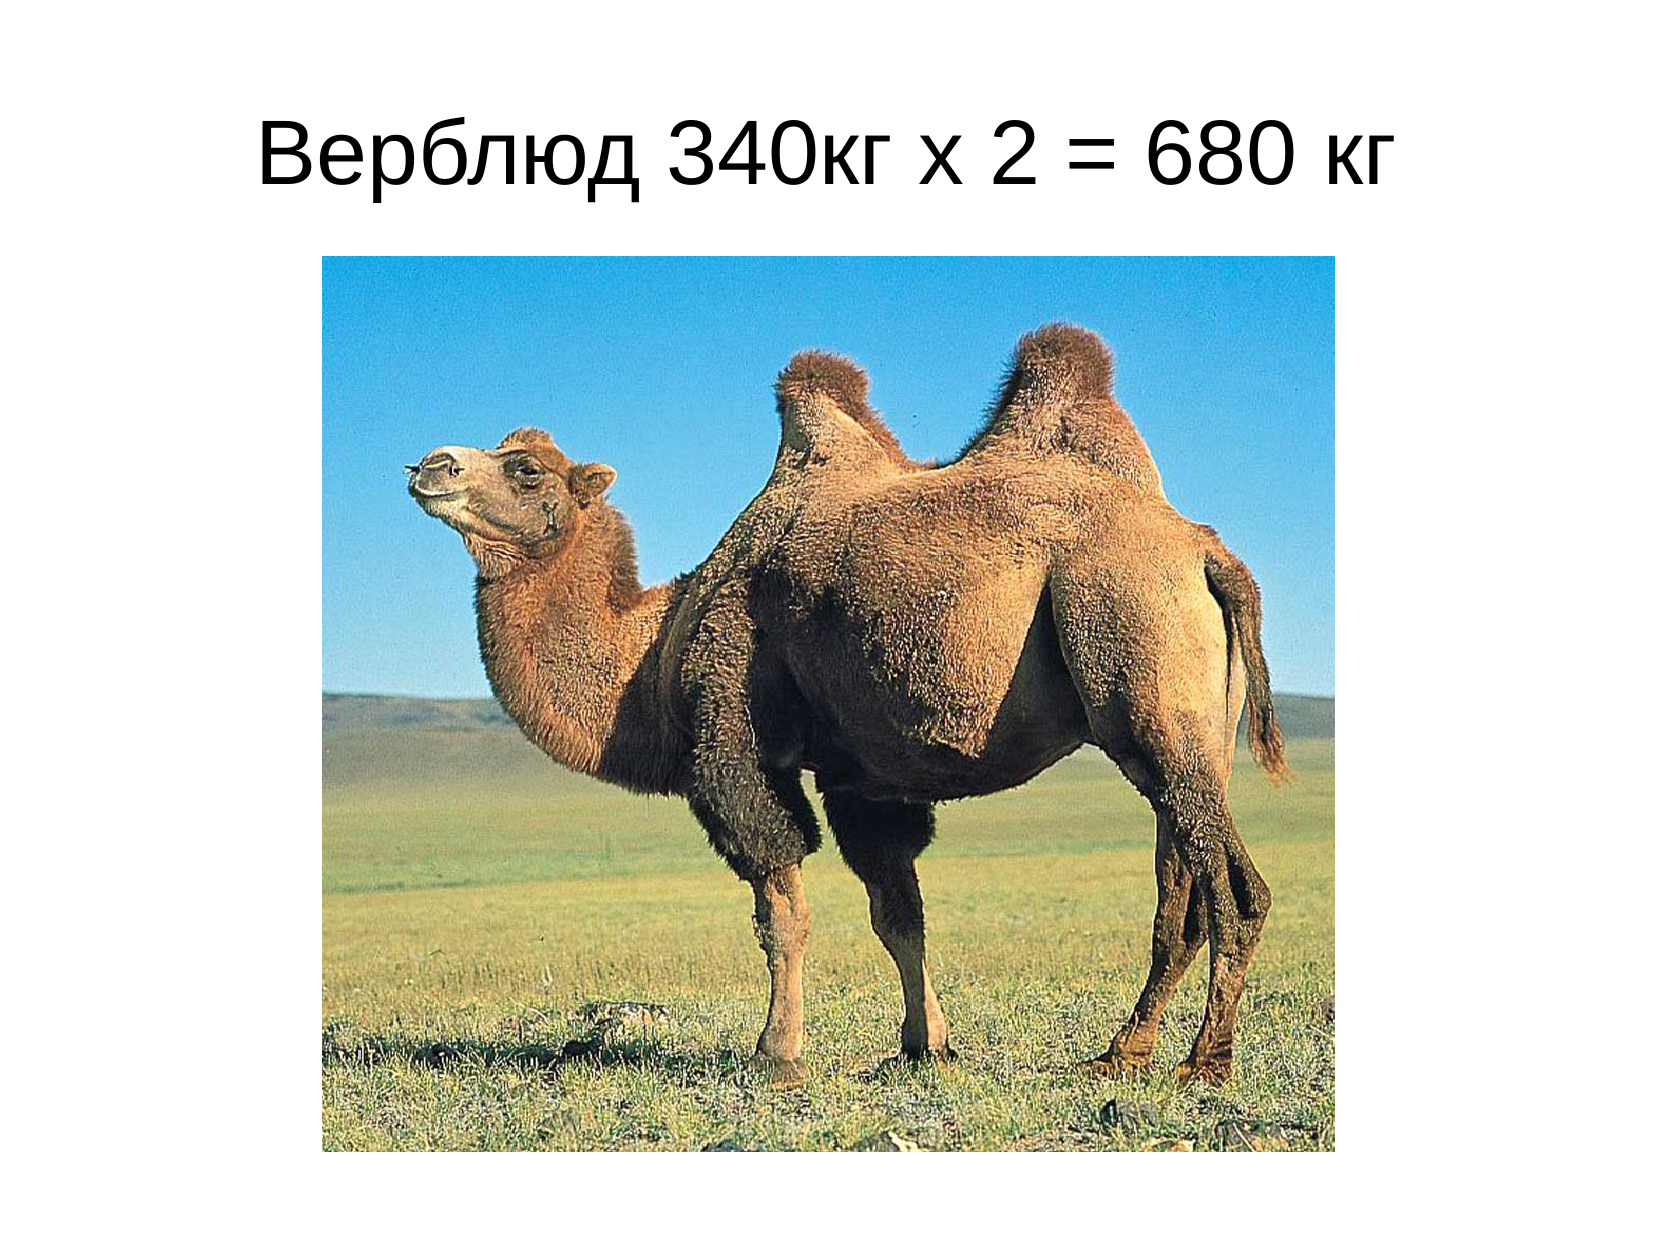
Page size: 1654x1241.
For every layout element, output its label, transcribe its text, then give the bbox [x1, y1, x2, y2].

title Верблюд 340кг х 2 = 680 кг [82, 49, 1571, 257]
picture [322, 256, 1335, 1152]
